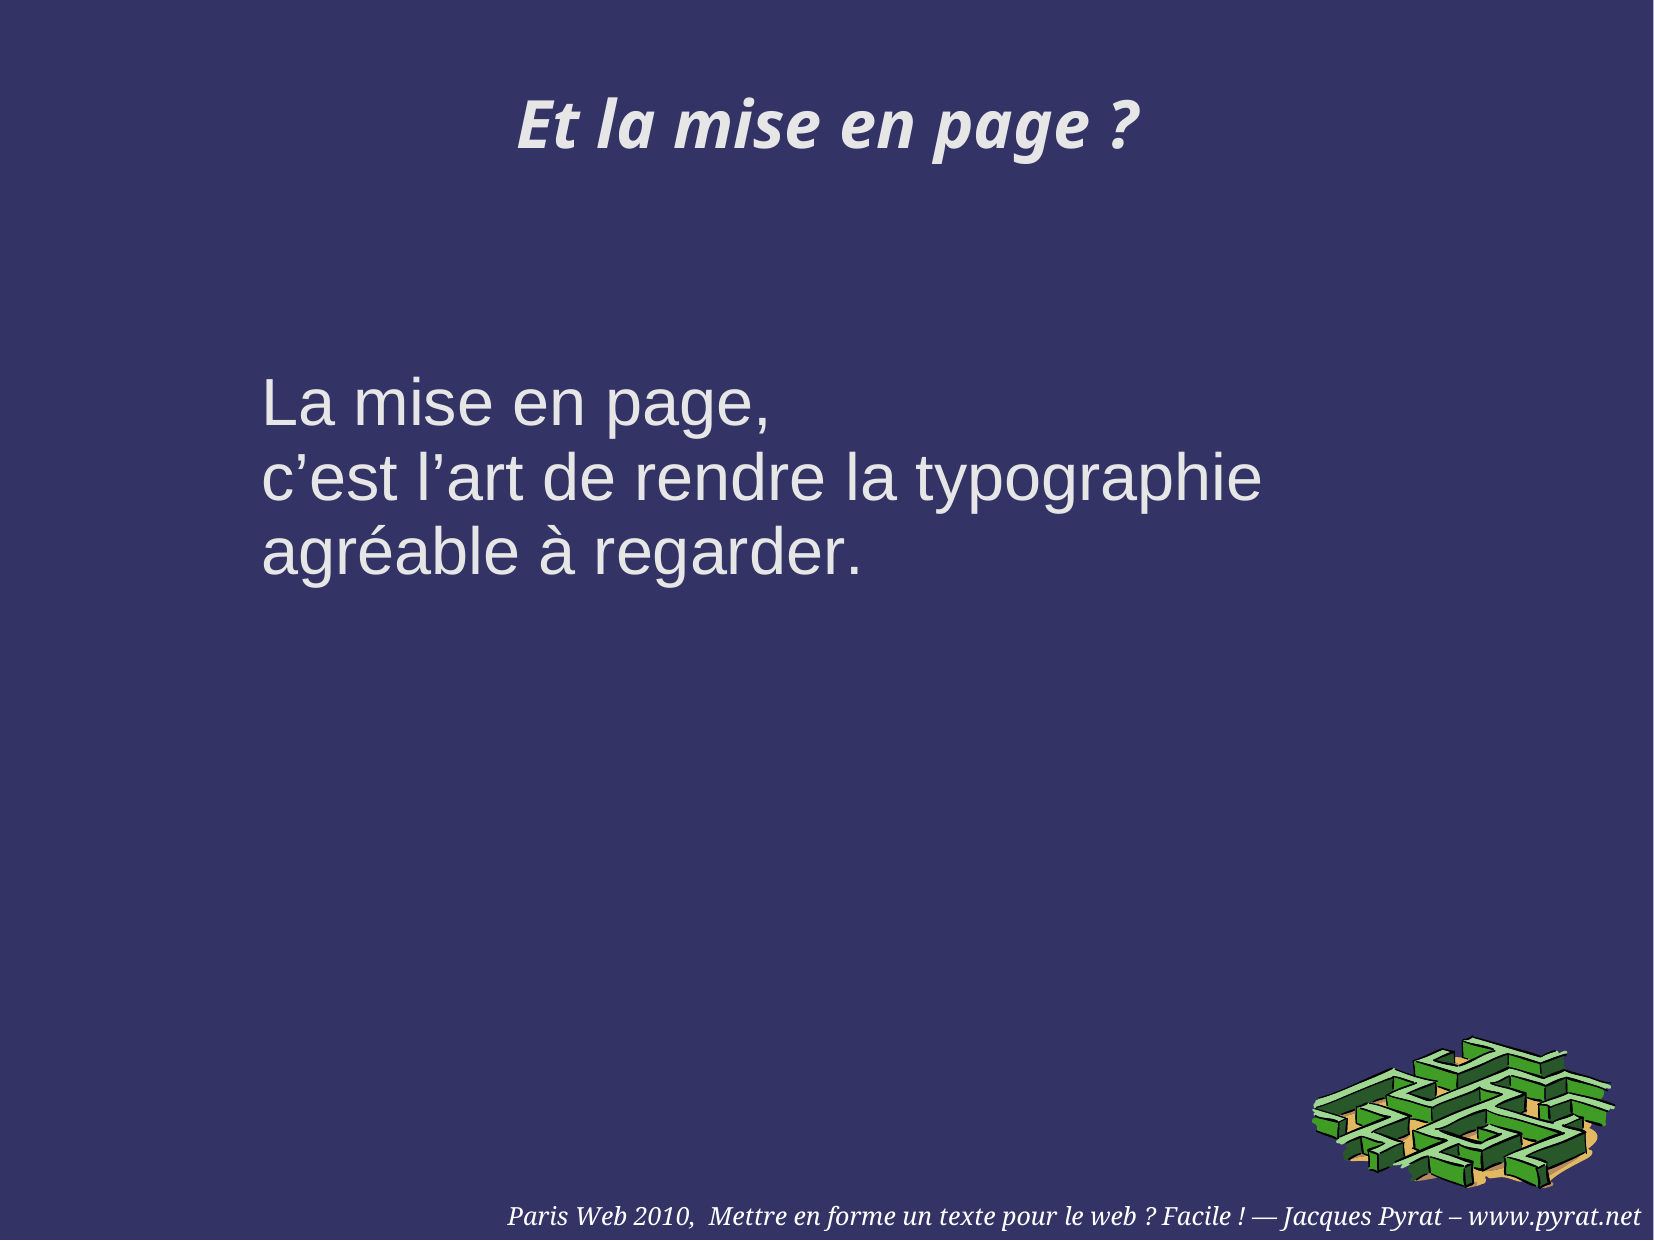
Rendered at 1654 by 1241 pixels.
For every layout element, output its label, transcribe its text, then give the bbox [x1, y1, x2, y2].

list La mise en page, c’est l’art de rendre la typographie agréable à regarder. [178, 364, 1570, 1147]
title Et la mise en page ? [121, 19, 1534, 227]
